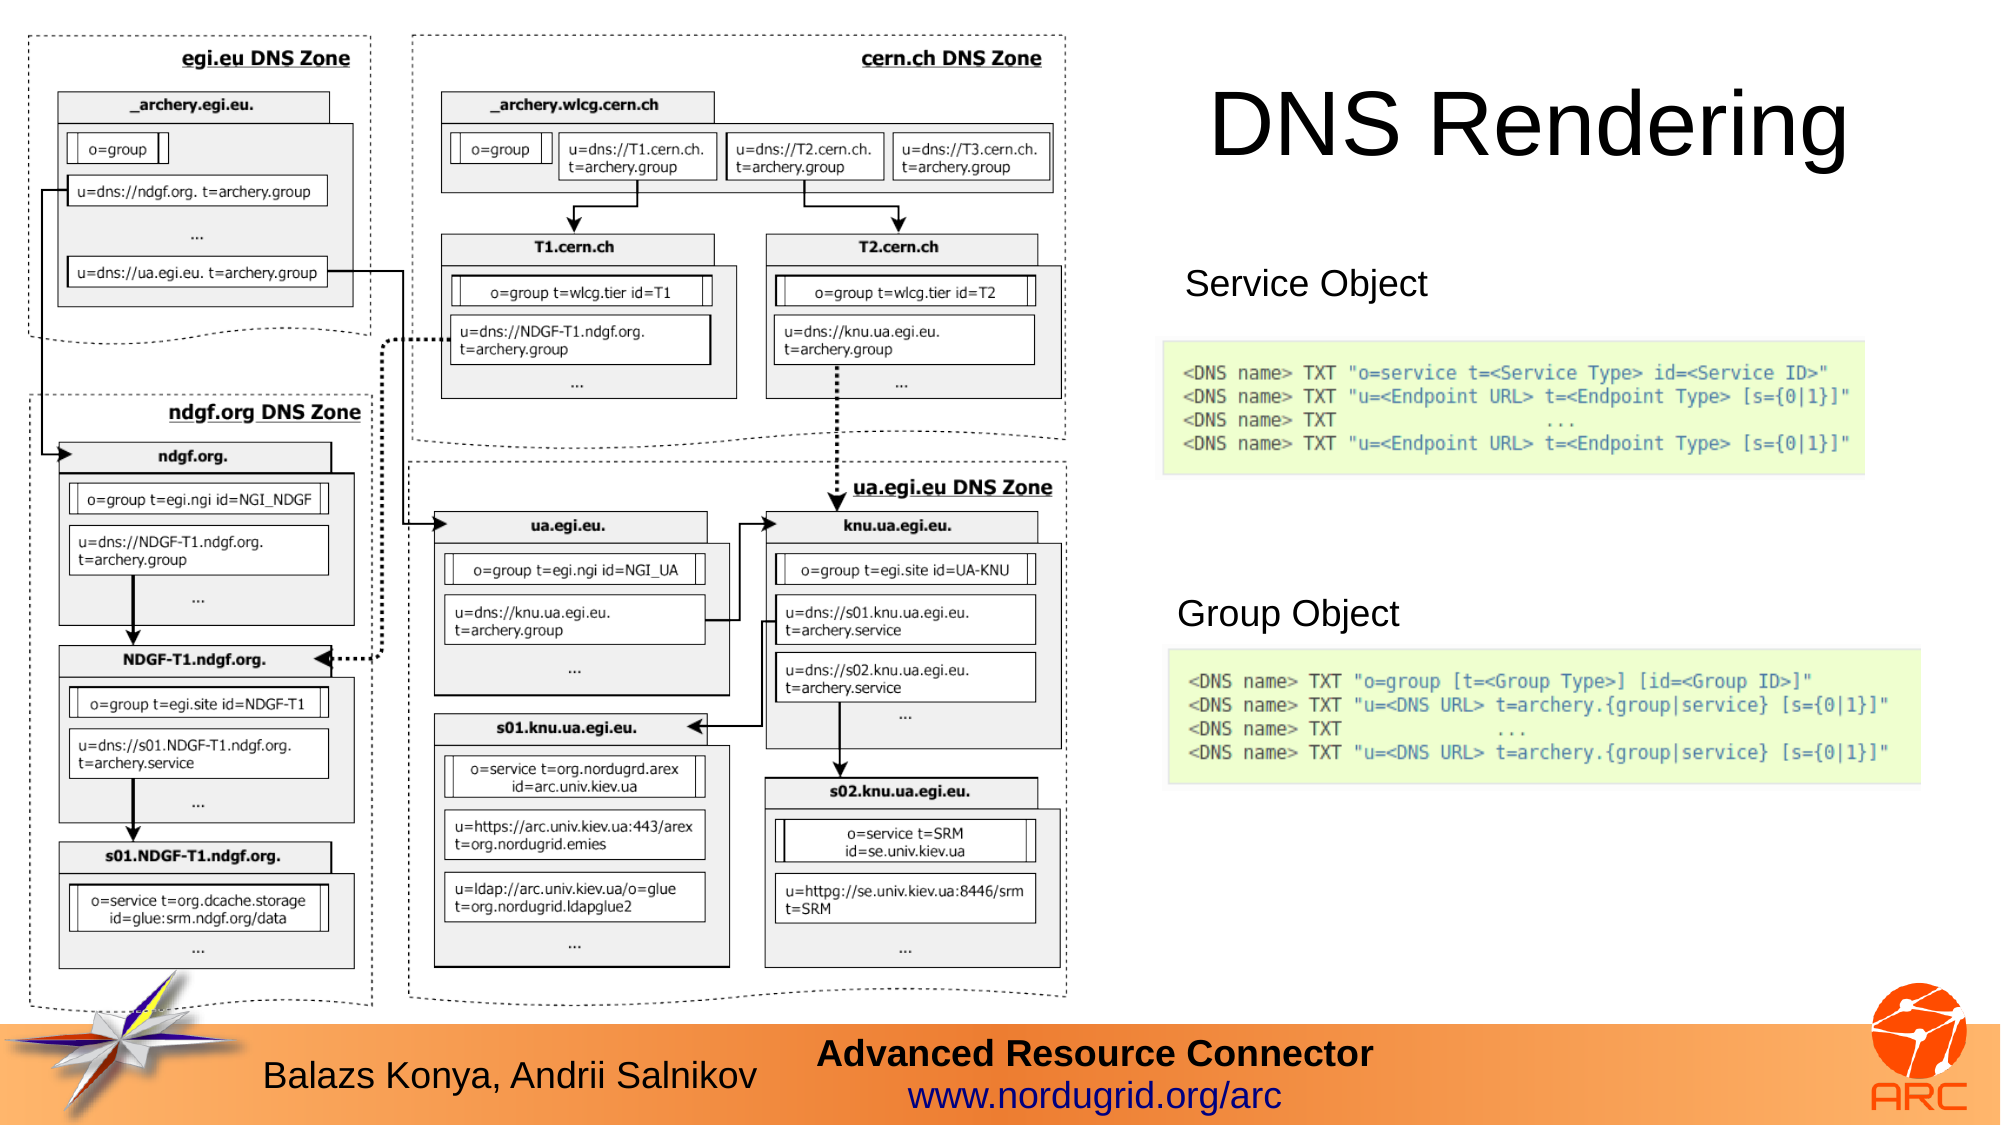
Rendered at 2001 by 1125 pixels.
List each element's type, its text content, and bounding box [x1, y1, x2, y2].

text_box Group Object [1162, 585, 1748, 642]
title DNS Rendering [1125, 21, 1936, 227]
picture [1155, 336, 1865, 480]
picture [0, 16, 1081, 1125]
picture [1162, 644, 1921, 791]
picture [1845, 912, 1990, 1125]
text_box Service Object [1170, 254, 1756, 312]
